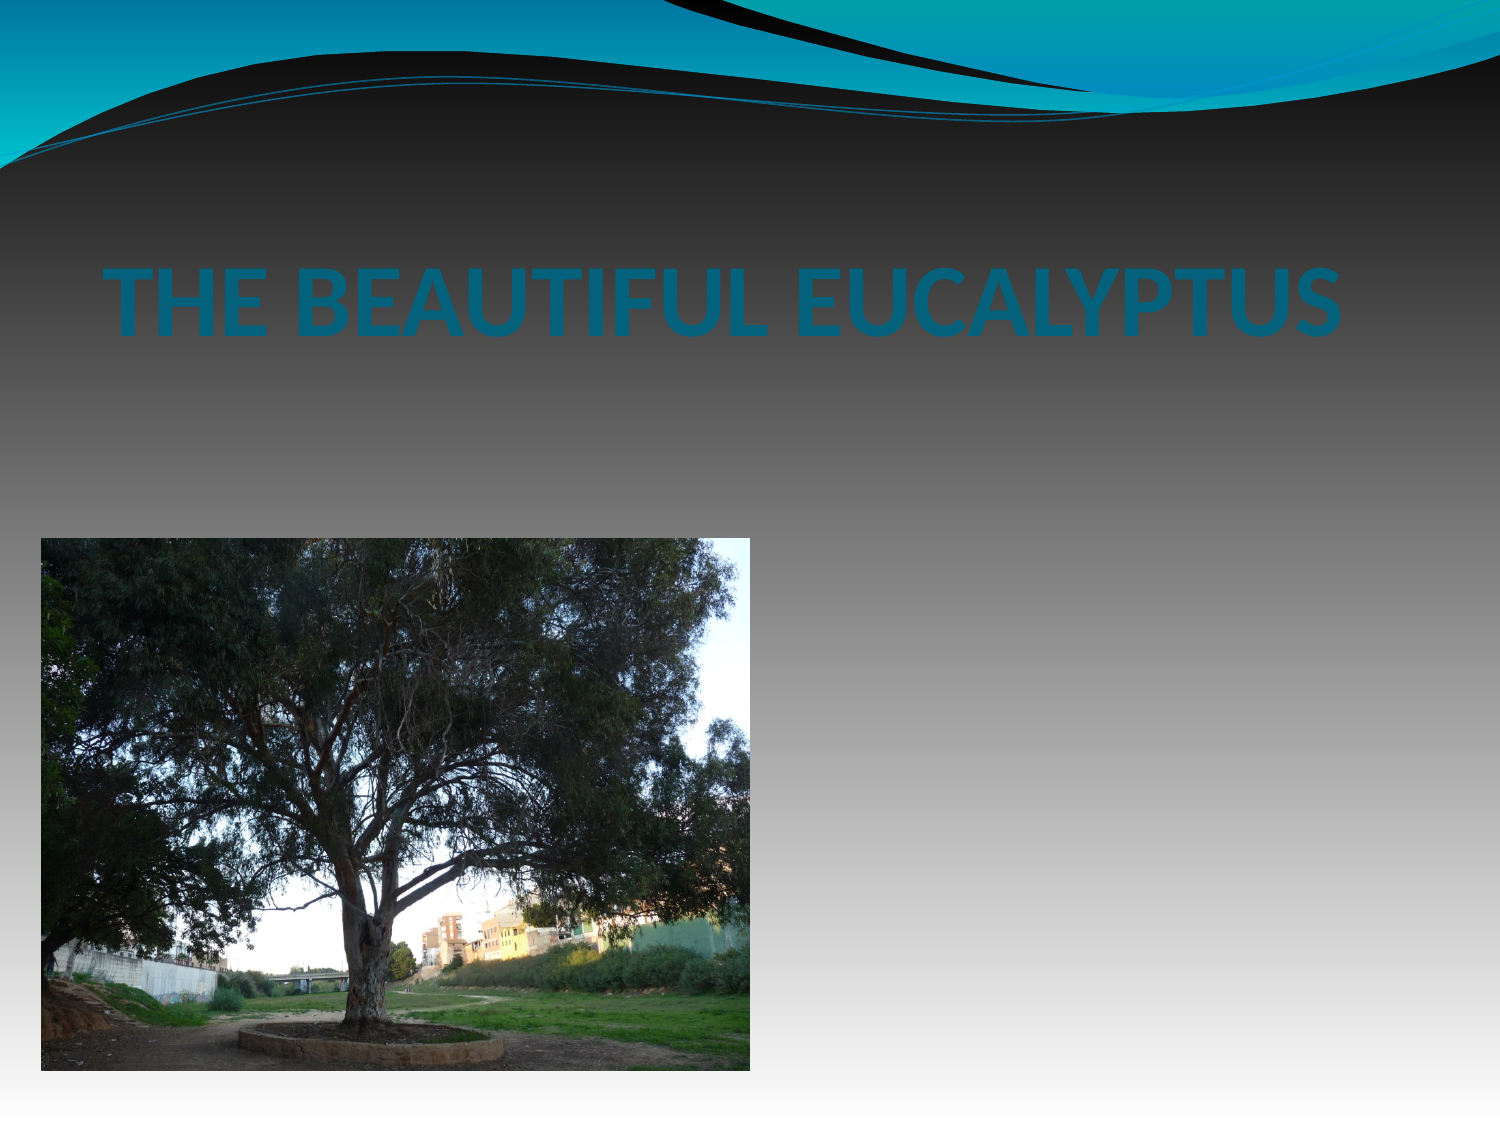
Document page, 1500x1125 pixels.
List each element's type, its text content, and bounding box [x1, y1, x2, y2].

title THE BEAUTIFUL EUCALYPTUS [87, 224, 1376, 525]
picture [41, 538, 750, 1071]
subtitle OF PAIPORTA [87, 529, 1376, 818]
